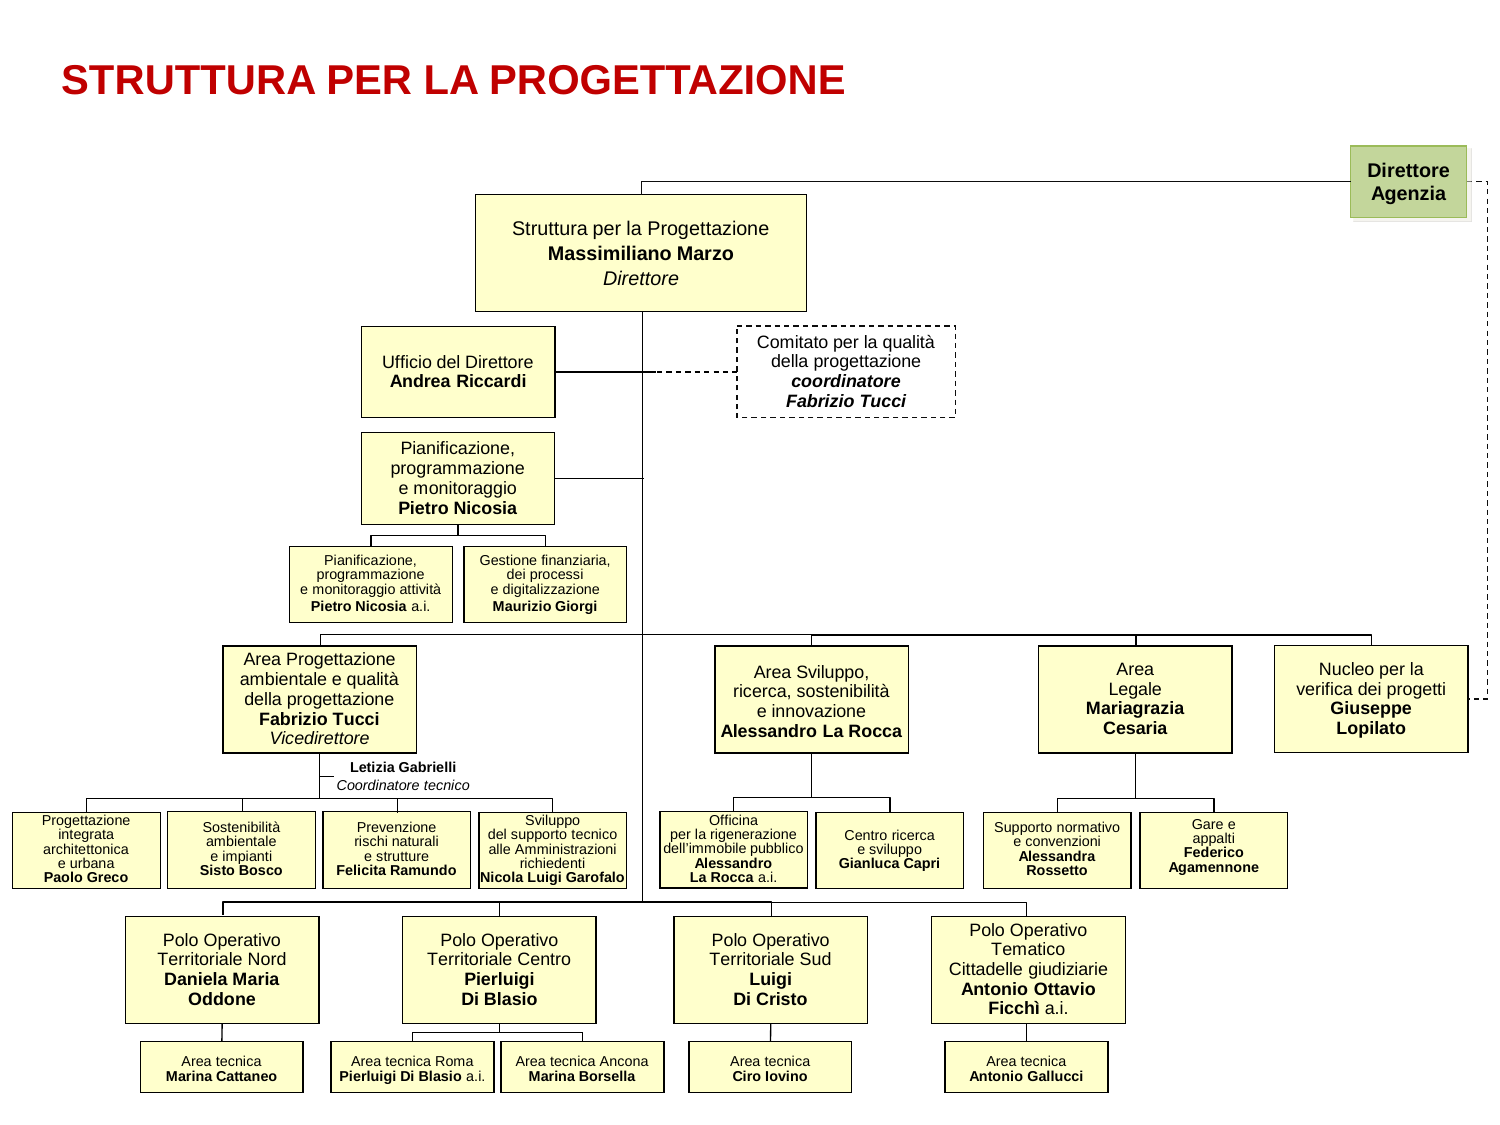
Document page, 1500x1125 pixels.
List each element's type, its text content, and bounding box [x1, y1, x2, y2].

text_box STRUTTURA PER LA PROGETTAZIONE [46, 45, 1500, 128]
picture [11, 145, 1489, 1094]
